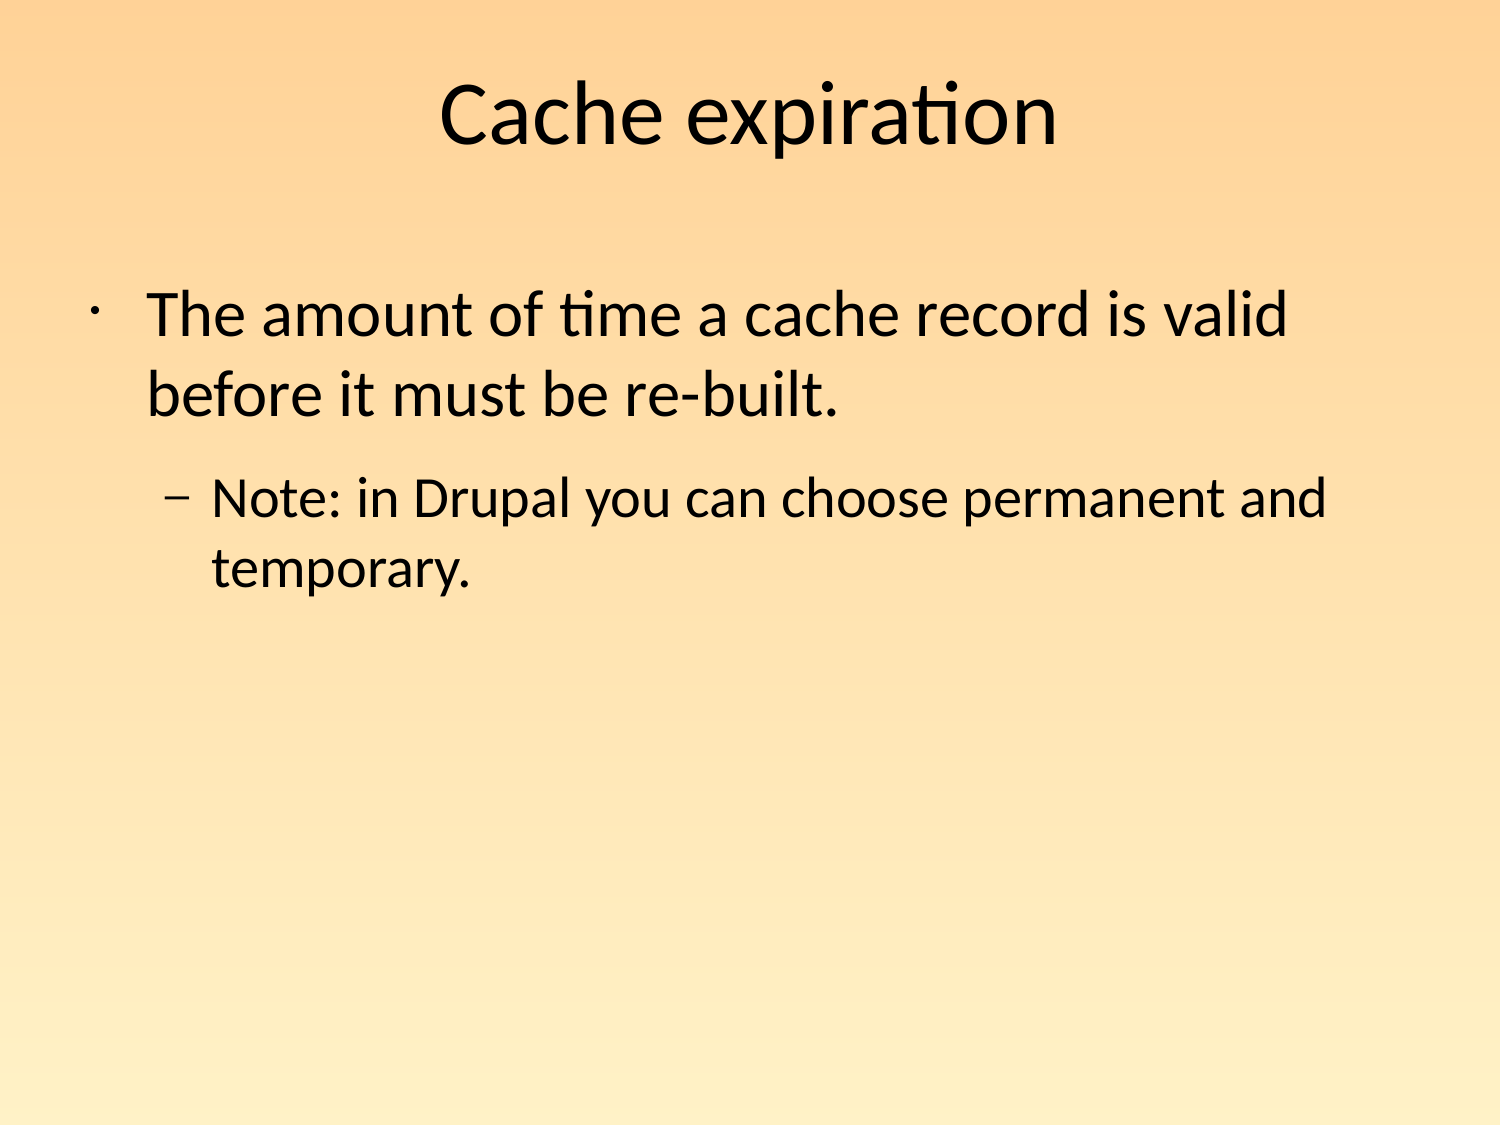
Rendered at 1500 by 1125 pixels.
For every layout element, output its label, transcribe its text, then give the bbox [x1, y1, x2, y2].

title Cache expiration [75, 45, 1425, 233]
list The amount of time a cache record is valid before it must be re-built. Note: in Drupal you can choose permanent and temporary. [75, 262, 1425, 1005]
